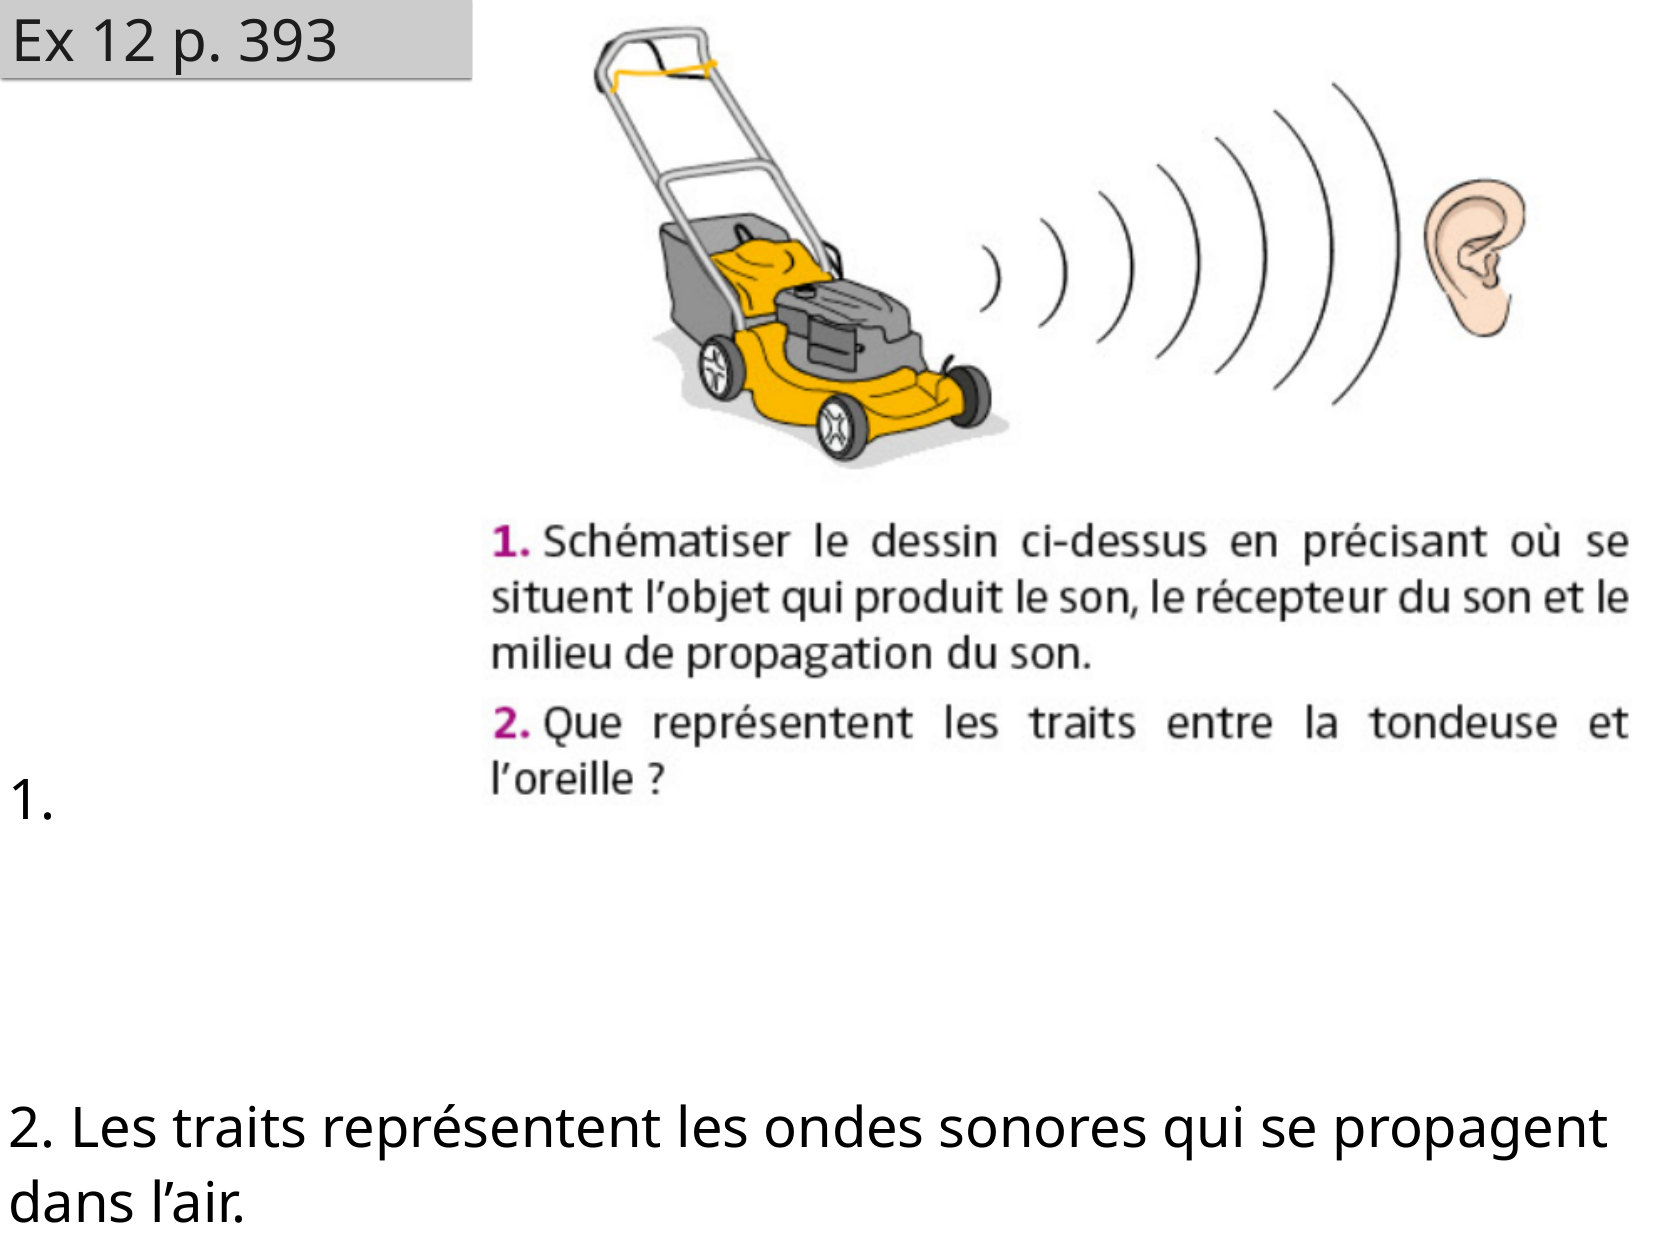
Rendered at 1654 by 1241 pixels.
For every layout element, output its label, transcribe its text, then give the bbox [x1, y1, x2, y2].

list 1. 2. Les traits représentent les ondes sonores qui se propagent dans l’air. [8, 78, 1654, 1241]
title Ex 12 p. 393 [0, 0, 472, 79]
picture [472, 0, 1654, 835]
